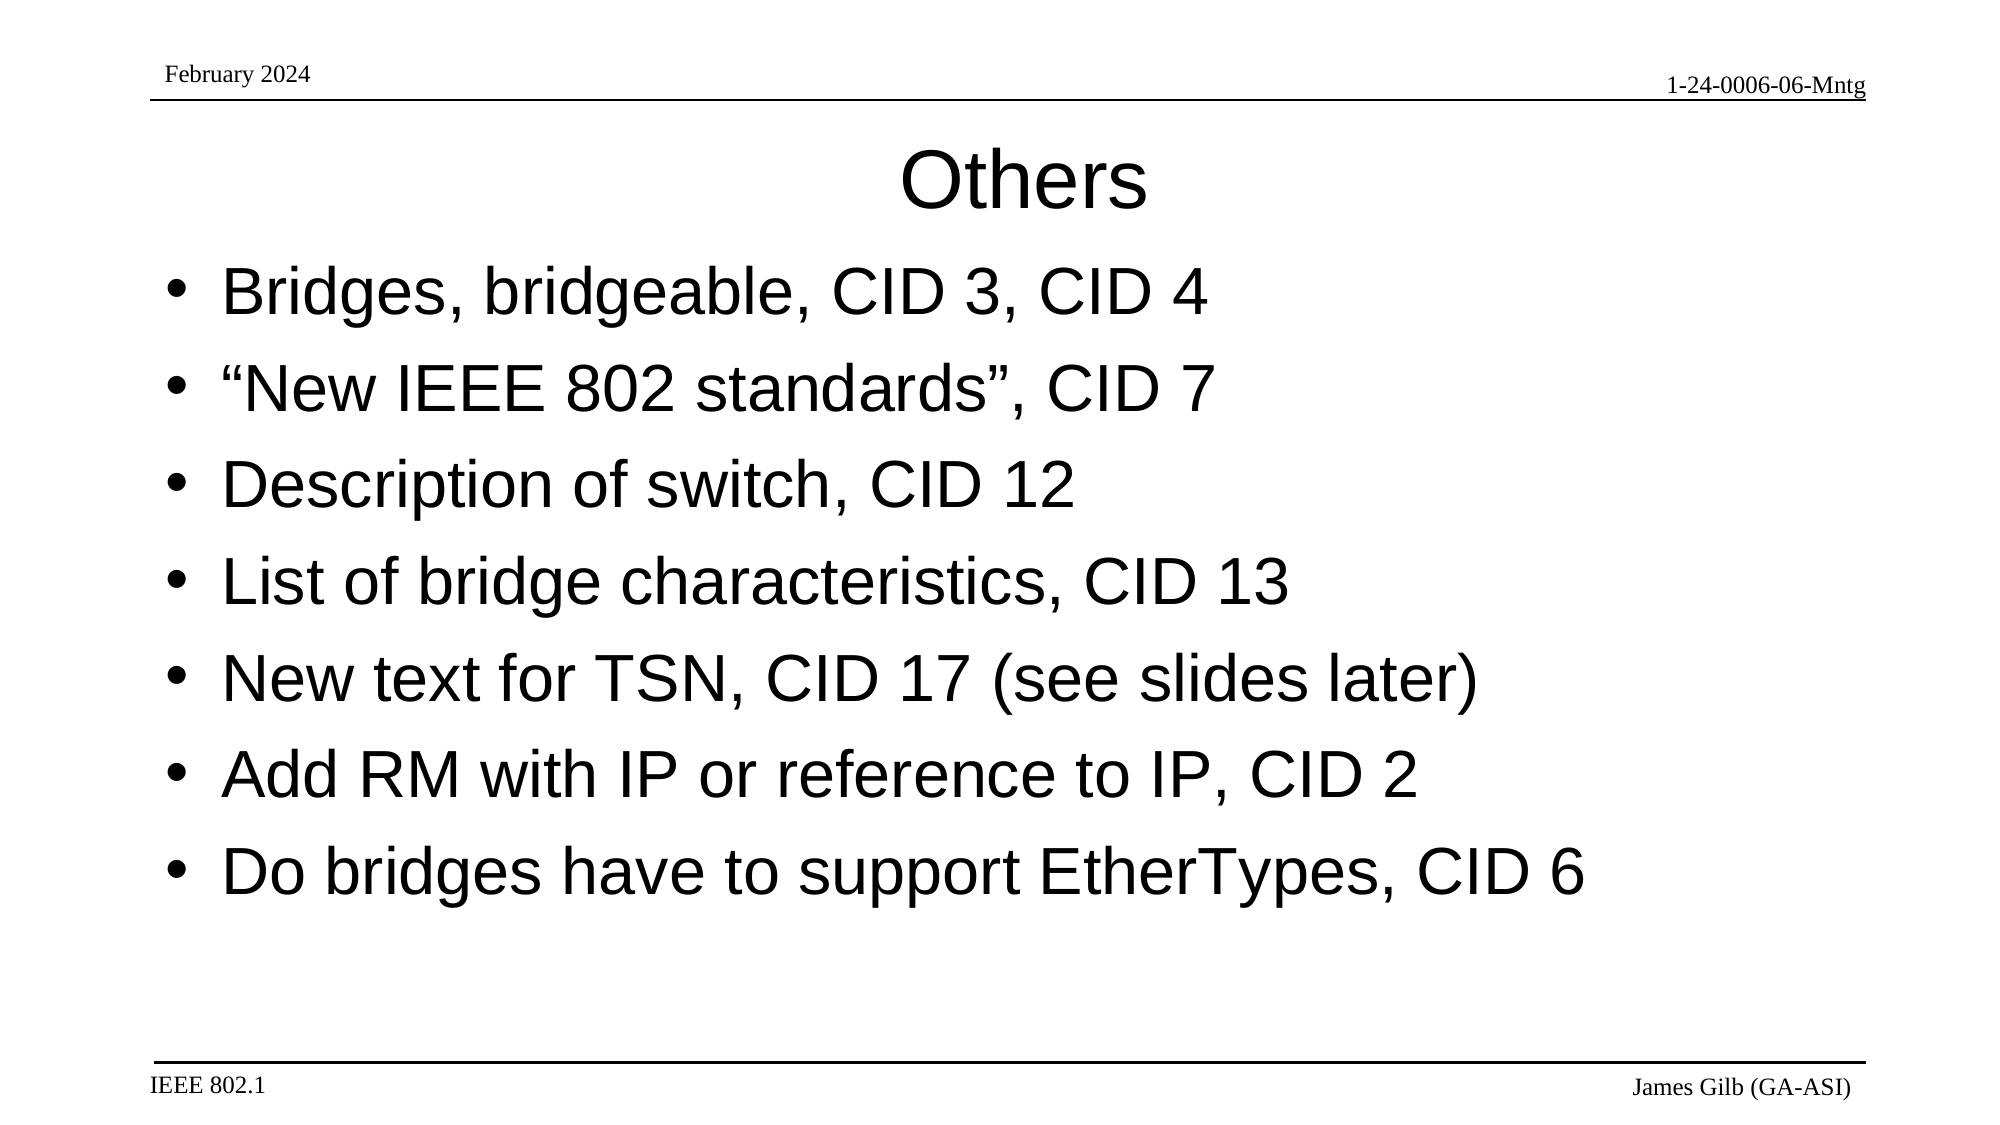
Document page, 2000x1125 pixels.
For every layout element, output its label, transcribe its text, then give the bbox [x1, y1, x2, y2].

list Bridges, bridgeable, CID 3, CID 4 “New IEEE 802 standards”, CID 7 Description of switch, CID 12 List of bridge characteristics, CID 13 New text for TSN, CID 17 (see slides later) Add RM with IP or reference to IP, CID 2 Do bridges have to support EtherTypes, CID 6 [149, 239, 1900, 1051]
title Others [149, 112, 1900, 238]
